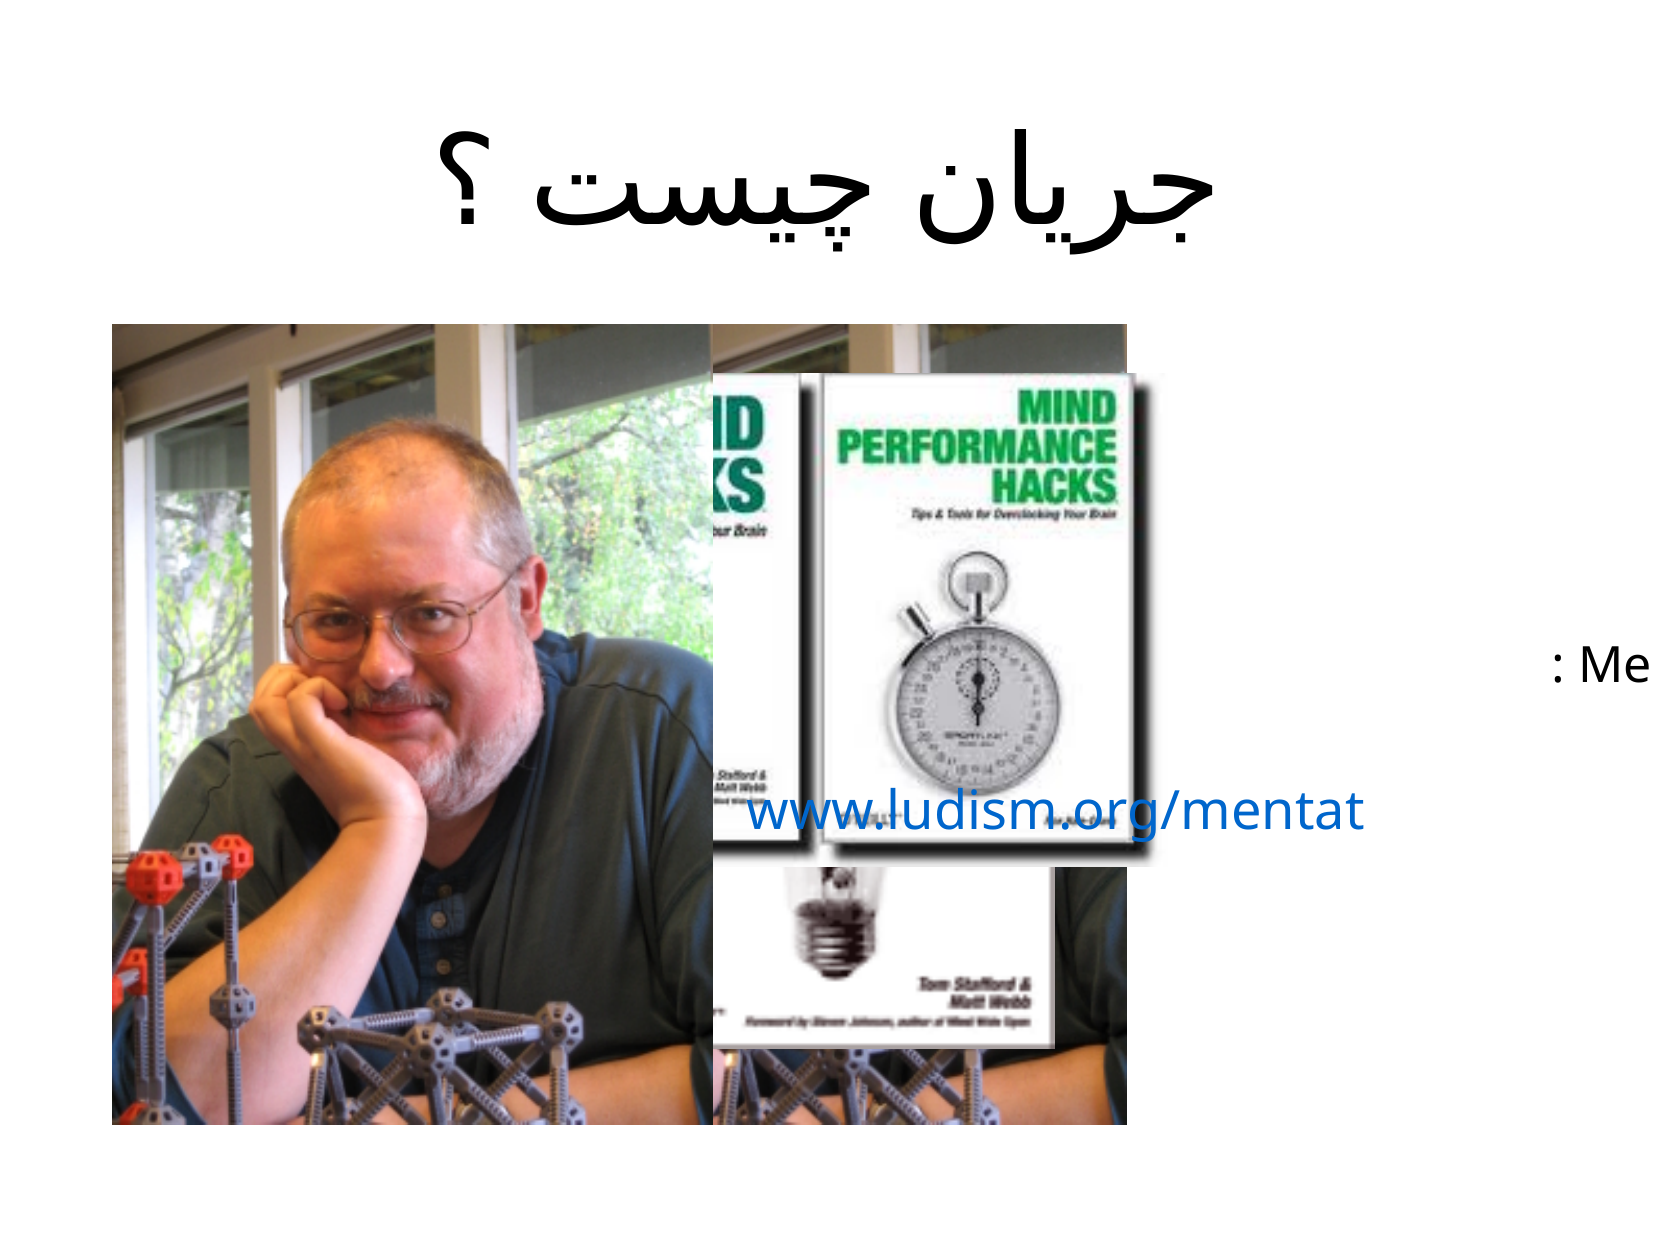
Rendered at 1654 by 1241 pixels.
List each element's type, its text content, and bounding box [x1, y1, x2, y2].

picture [112, 324, 1168, 1126]
text_box Menttat Wiki : www.ludism.org/mentat [731, 502, 1613, 880]
title جریان چیست ؟ [82, 90, 1571, 298]
